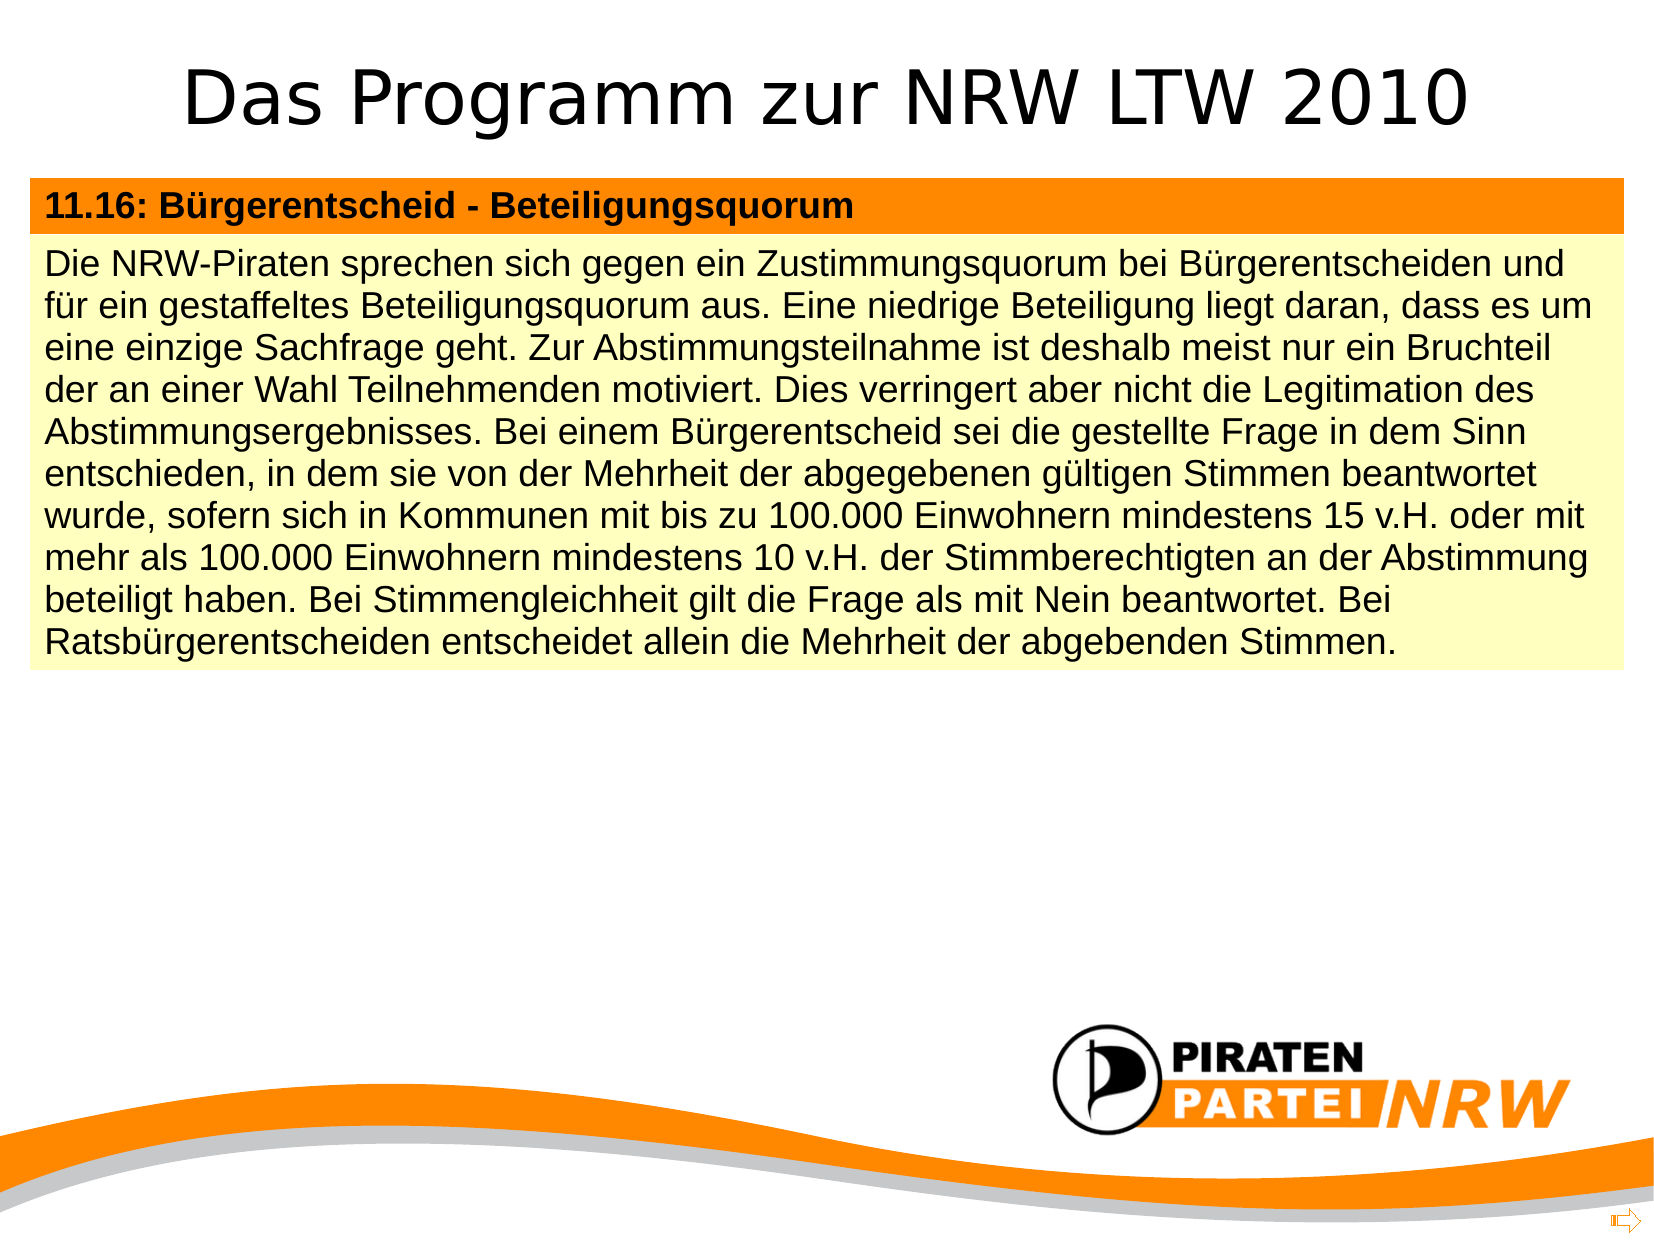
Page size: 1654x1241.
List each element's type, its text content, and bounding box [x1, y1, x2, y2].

title Das Programm zur NRW LTW 2010 [82, 54, 1571, 143]
table_cell Die NRW-Piraten sprechen sich gegen ein Zustimmungsquorum bei Bürgerentscheiden und für ein gestaffeltes Beteiligungsquorum aus. Eine niedrige Beteiligung liegt daran, dass es um eine einzige Sachfrage geht. Zur Abstimmungsteilnahme ist deshalb meist nur ein Bruchteil der an einer Wahl Teilnehmenden motiviert. Dies verringert aber nicht die Legitimation des Abstimmungsergebnisses. Bei einem Bürgerentscheid sei die gestellte Frage in dem Sinn entschieden, in dem sie von der Mehrheit der abgegebenen gültigen Stimmen beantwortet wurde, sofern sich in Kommunen mit bis zu 100.000 Einwohnern mindestens 15 v.H. oder mit mehr als 100.000 Einwohnern mindestens 10 v.H. der Stimmberechtigten an der Abstimmung beteiligt haben. Bei Stimmengleichheit gilt die Frage als mit Nein beantwortet. Bei Ratsbürgerentscheiden entscheidet allein die Mehrheit der abgebenden Stimmen. [30, 235, 1624, 670]
picture [1045, 1021, 1579, 1140]
table_header 11.16: Bürgerentscheid - Beteiligungsquorum [30, 178, 1624, 234]
